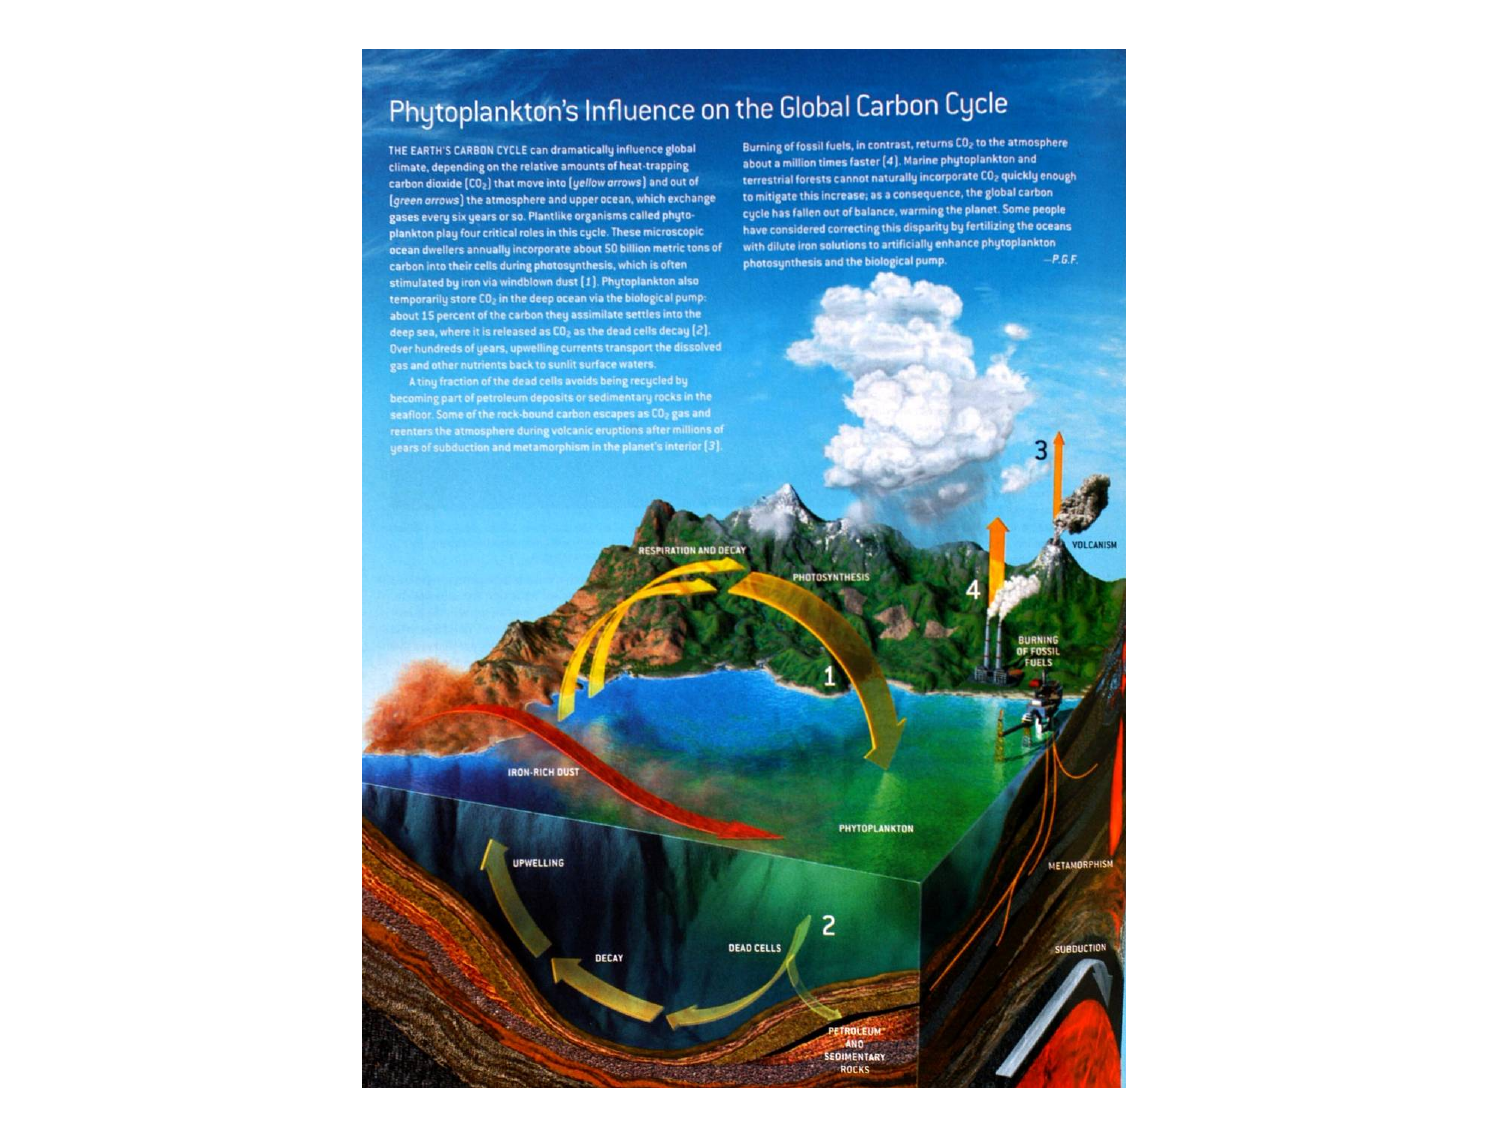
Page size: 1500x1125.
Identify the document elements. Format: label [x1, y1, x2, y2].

picture [362, 50, 1126, 1088]
